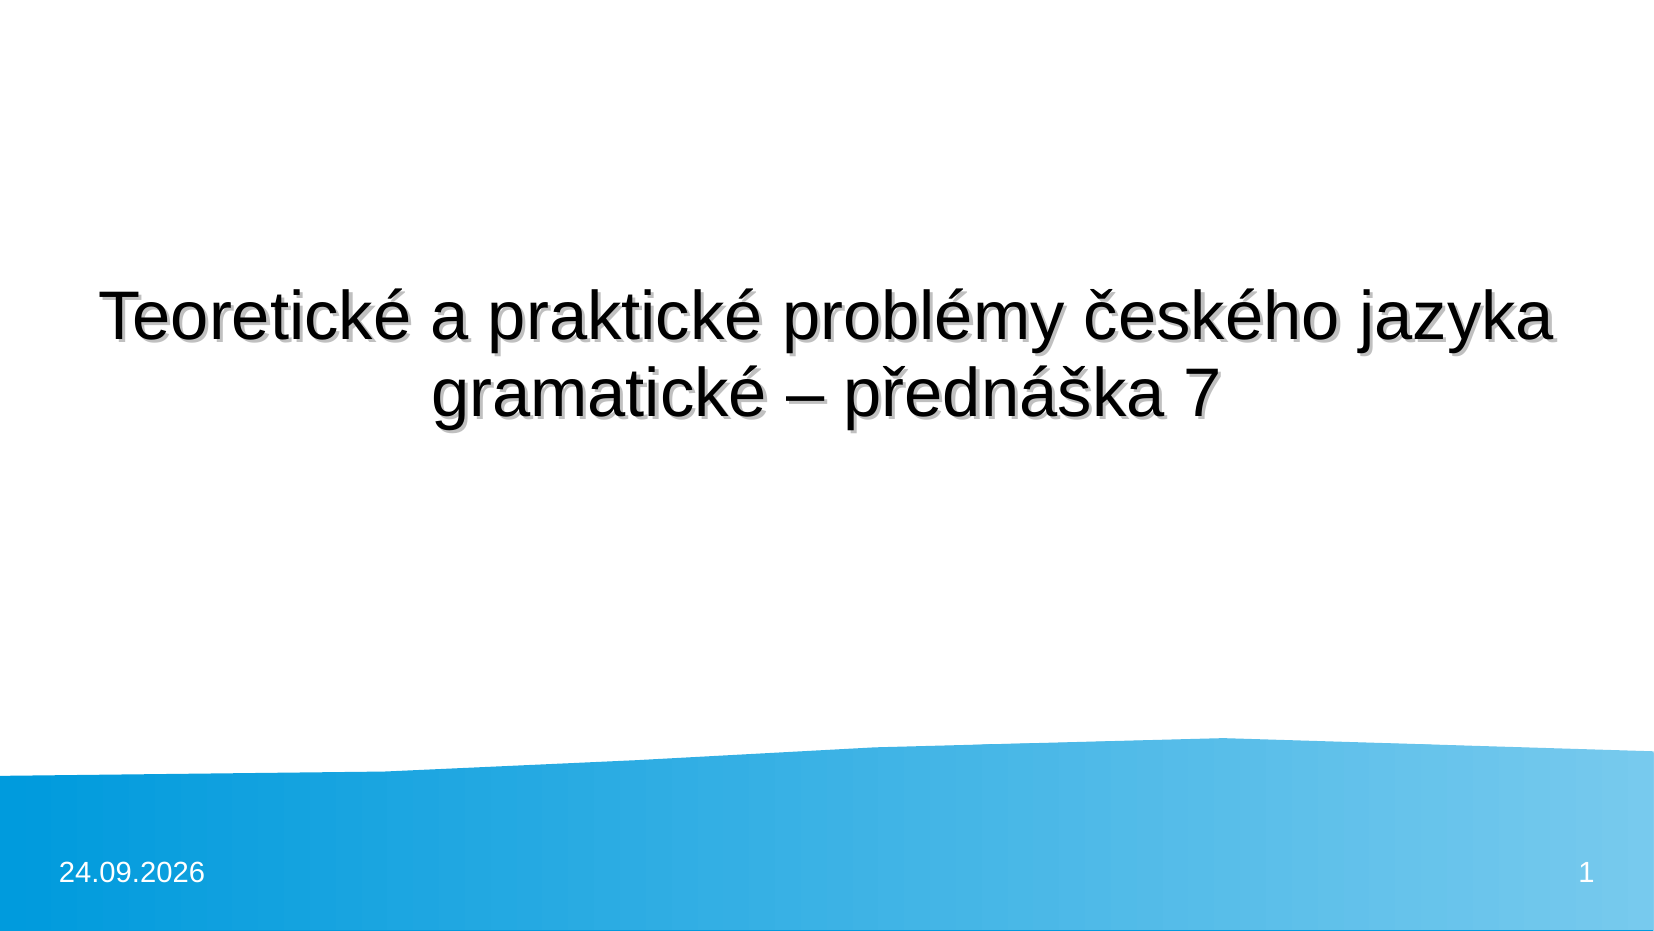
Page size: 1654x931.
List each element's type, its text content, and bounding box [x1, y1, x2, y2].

title Teoretické a praktické problémy českého jazyka gramatické – přednáška 7 [88, 265, 1565, 443]
